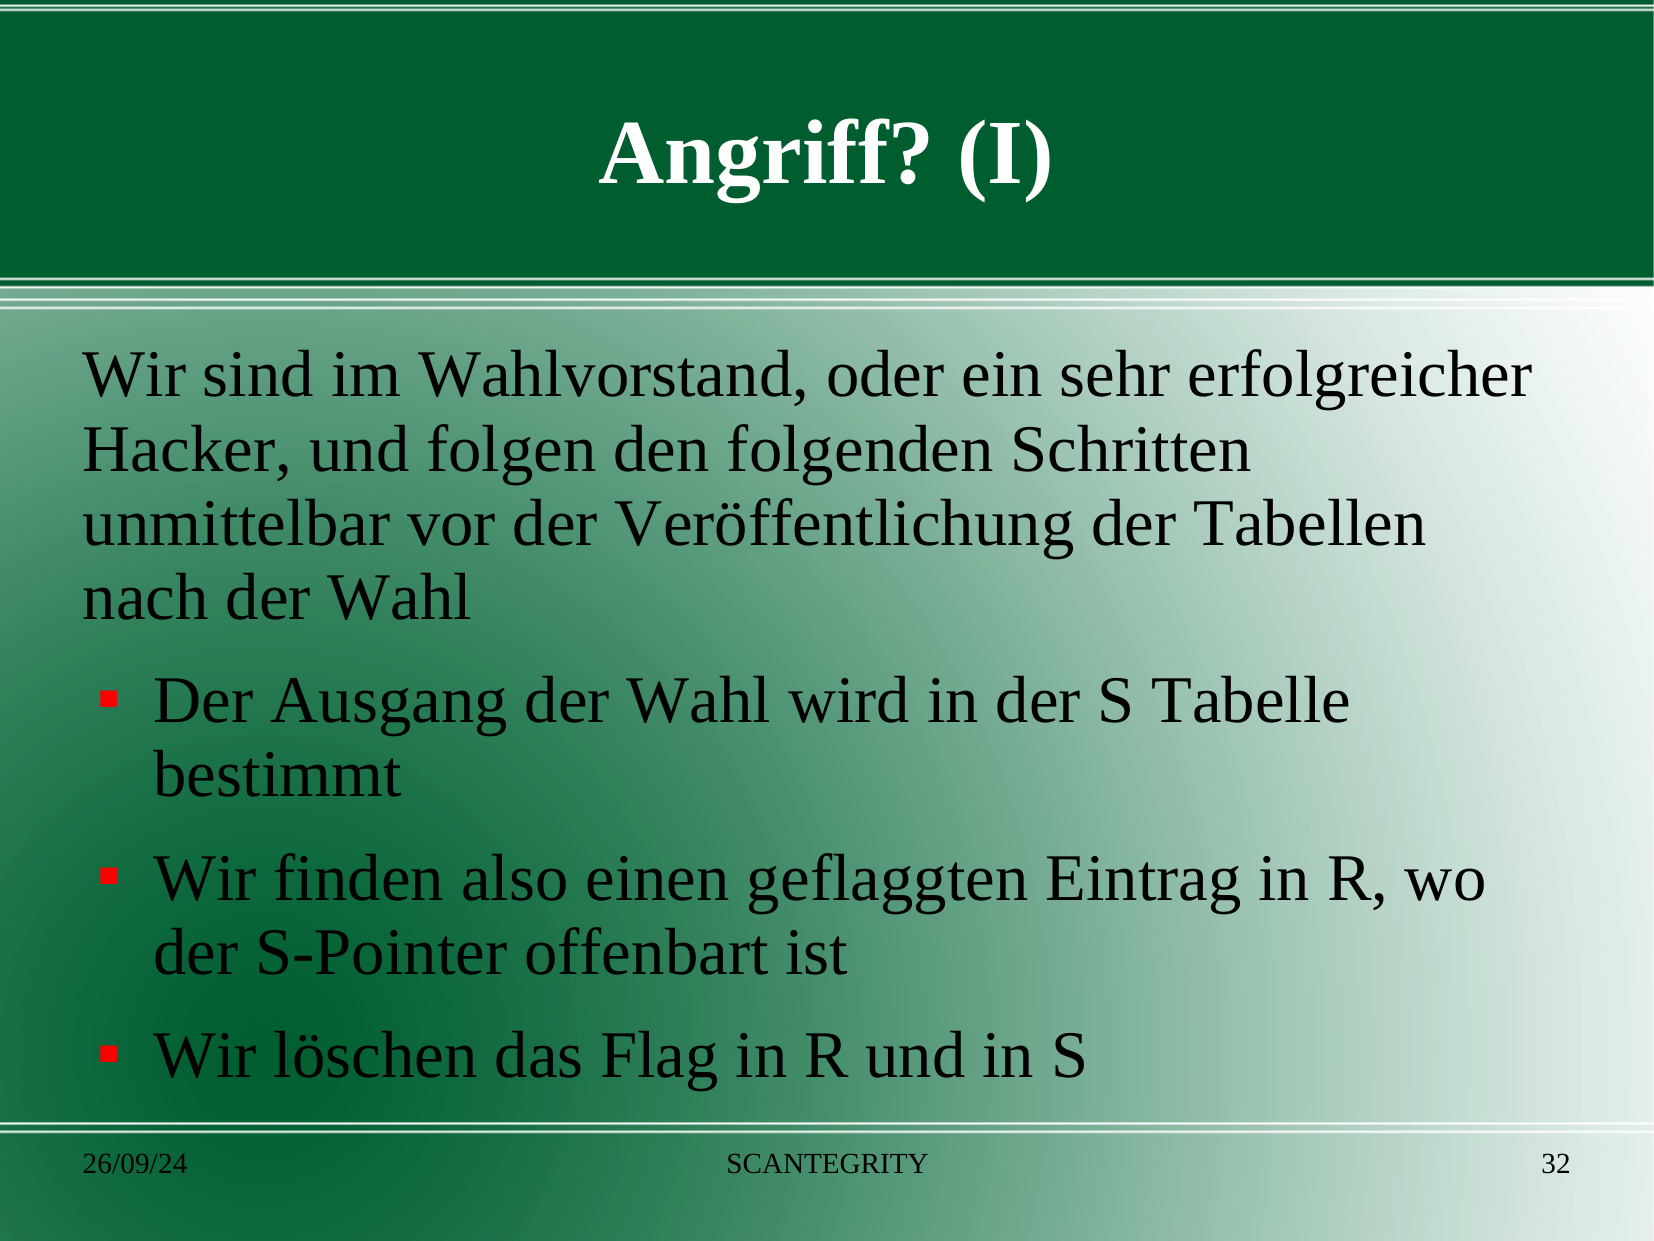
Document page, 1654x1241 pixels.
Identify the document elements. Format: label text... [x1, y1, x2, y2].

picture [0, 0, 1654, 1241]
title Angriff? (I) [82, 56, 1571, 250]
list Wir sind im Wahlvorstand, oder ein sehr erfolgreicher Hacker, und folgen den folgenden Schritten unmittelbar vor der Veröffentlichung der Tabellen nach der Wahl Der Ausgang der Wahl wird in der S Tabelle bestimmt Wir finden also einen geflaggten Eintrag in R, wo der S-Pointer offenbart ist Wir löschen das Flag in R und in S [82, 337, 1571, 1093]
